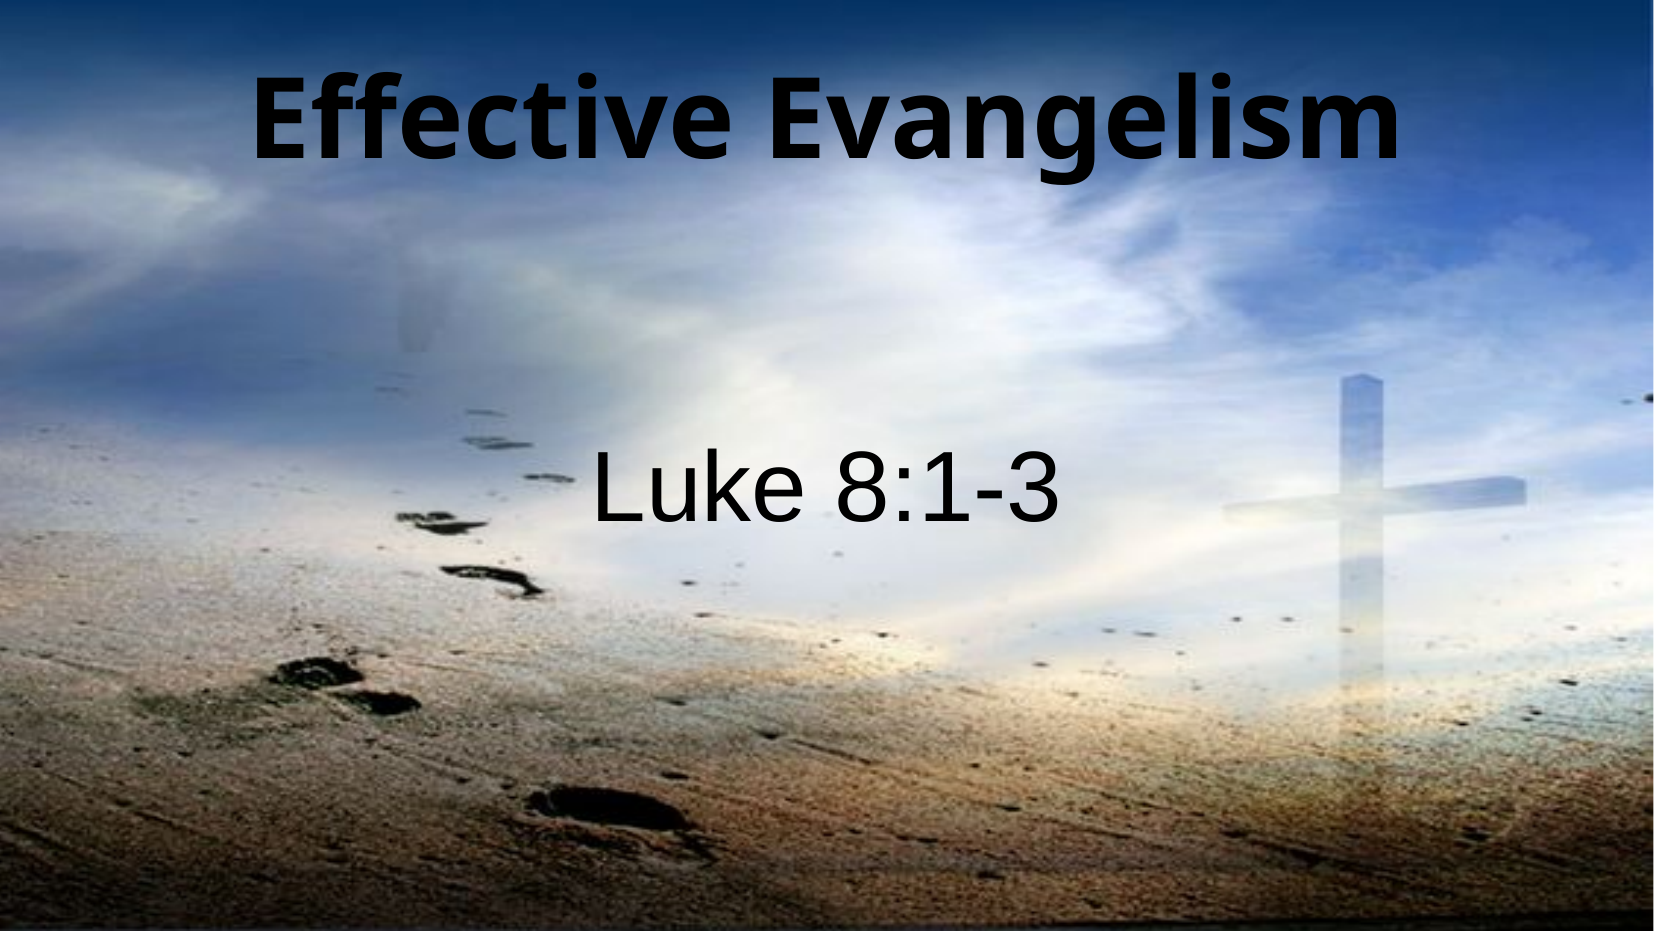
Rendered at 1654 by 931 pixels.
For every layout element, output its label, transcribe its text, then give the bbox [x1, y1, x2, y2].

picture [0, 0, 1654, 931]
title Effective Evangelism [82, 37, 1571, 193]
subtitle Luke 8:1-3 [82, 217, 1571, 758]
